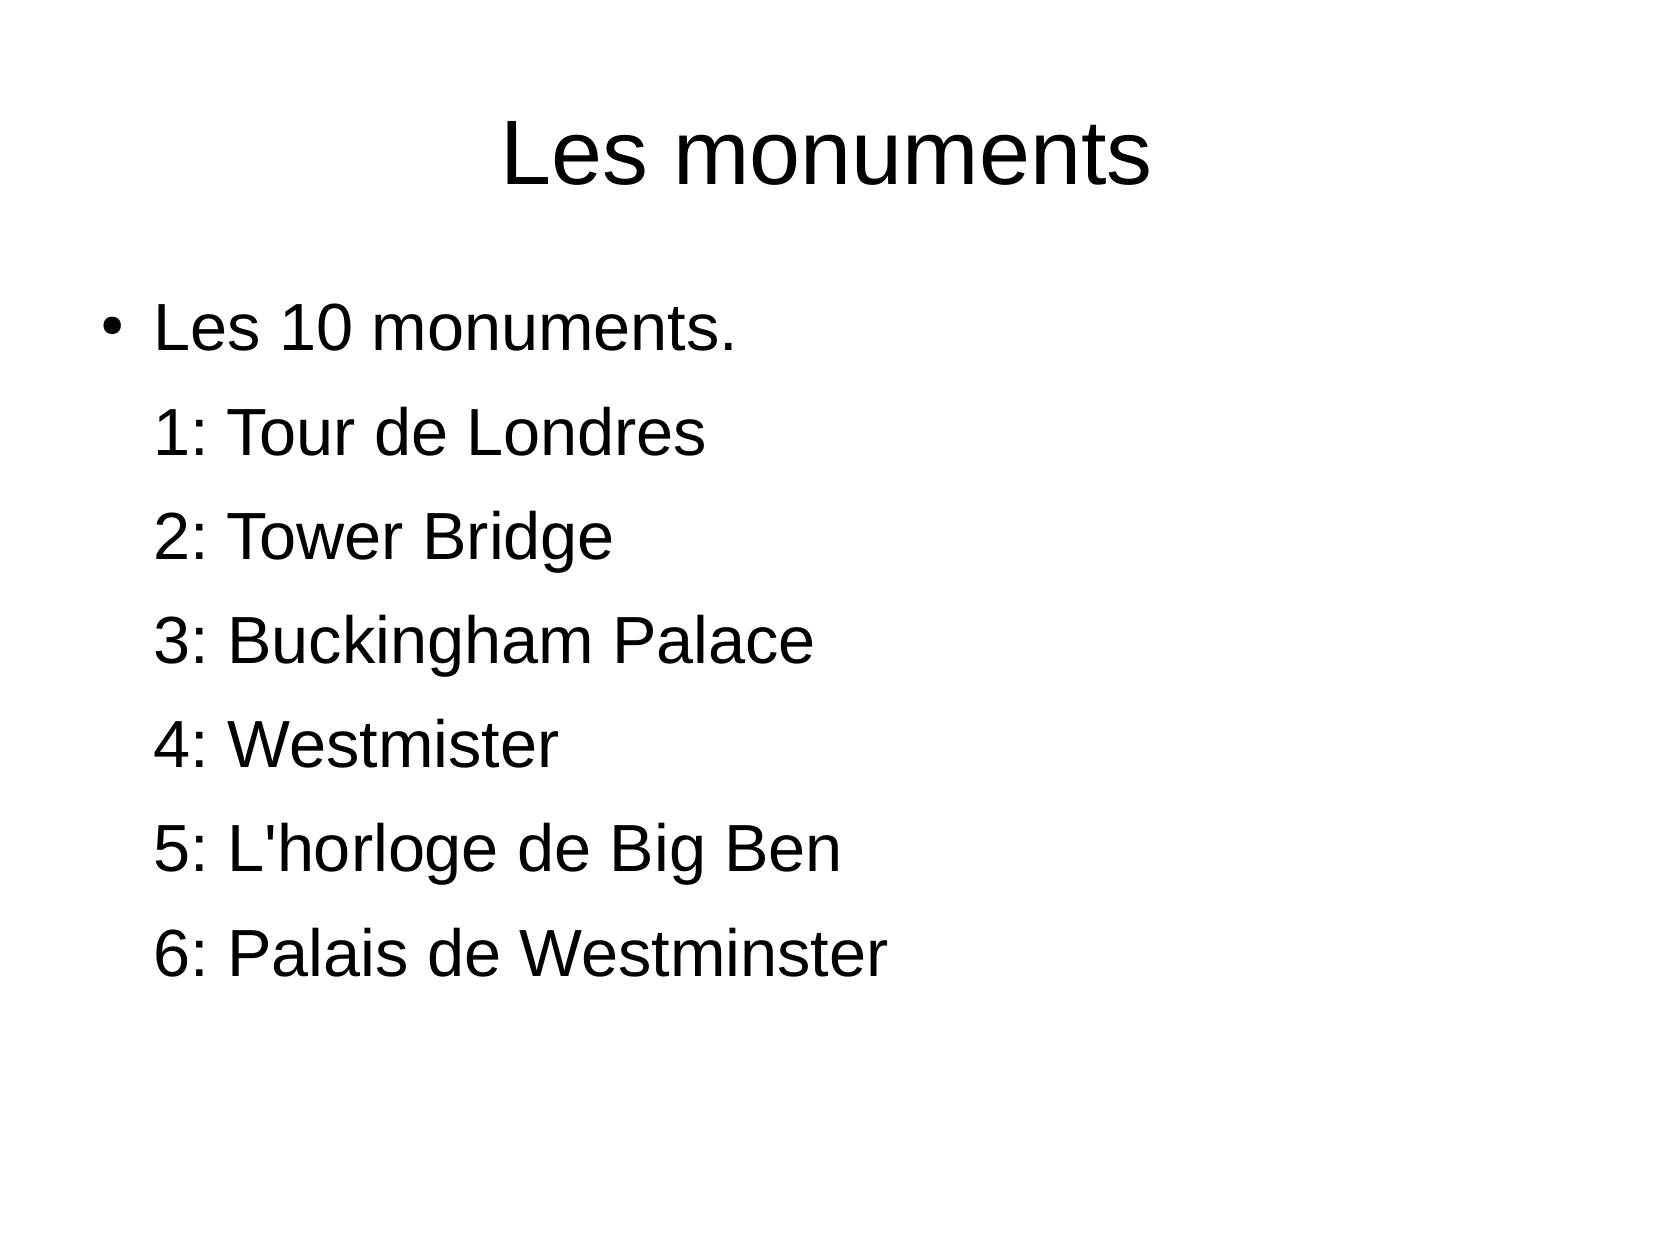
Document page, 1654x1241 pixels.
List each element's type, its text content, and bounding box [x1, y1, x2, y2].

list Les 10 monuments. 1: Tour de Londres 2: Tower Bridge 3: Buckingham Palace 4: Westmister 5: L'horloge de Big Ben 6: Palais de Westminster [82, 290, 1571, 1109]
title Les monuments [82, 49, 1571, 257]
